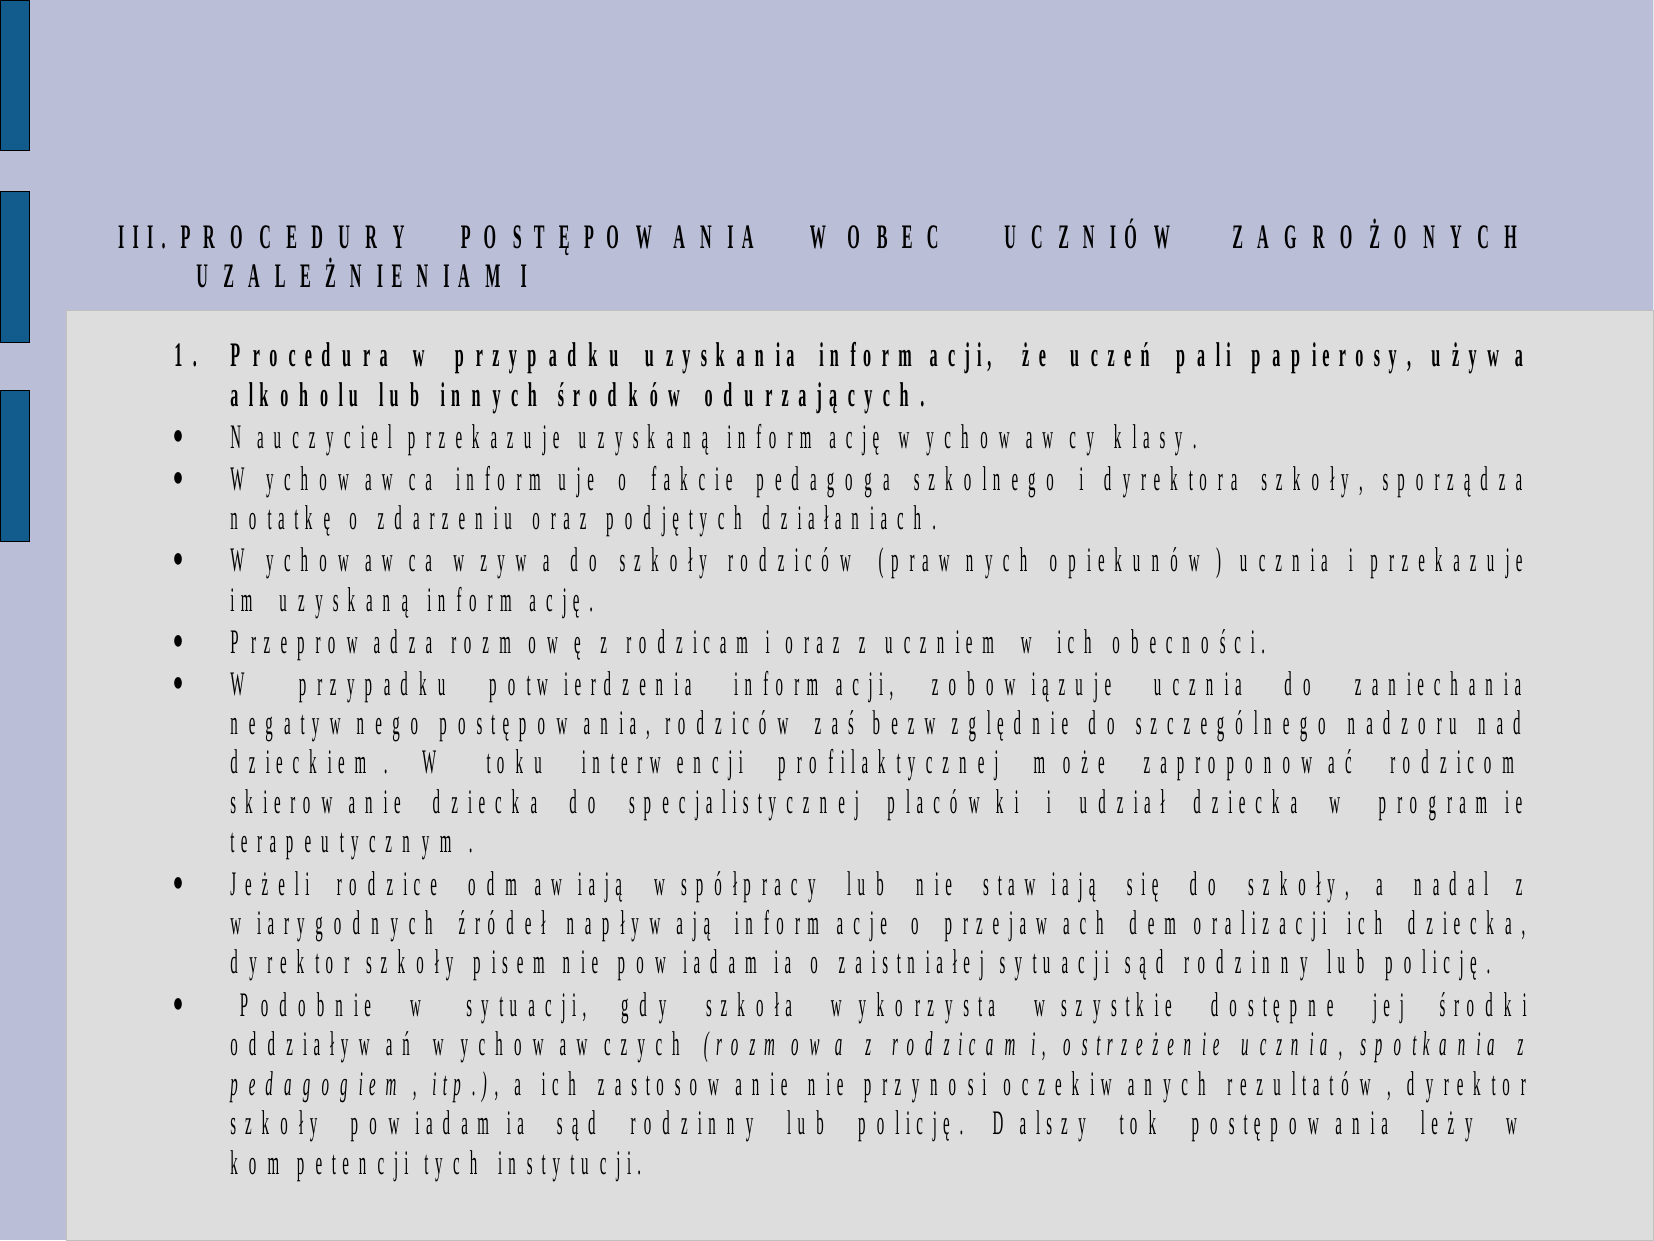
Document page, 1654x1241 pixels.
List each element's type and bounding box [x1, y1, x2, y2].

picture [118, 177, 1536, 1182]
